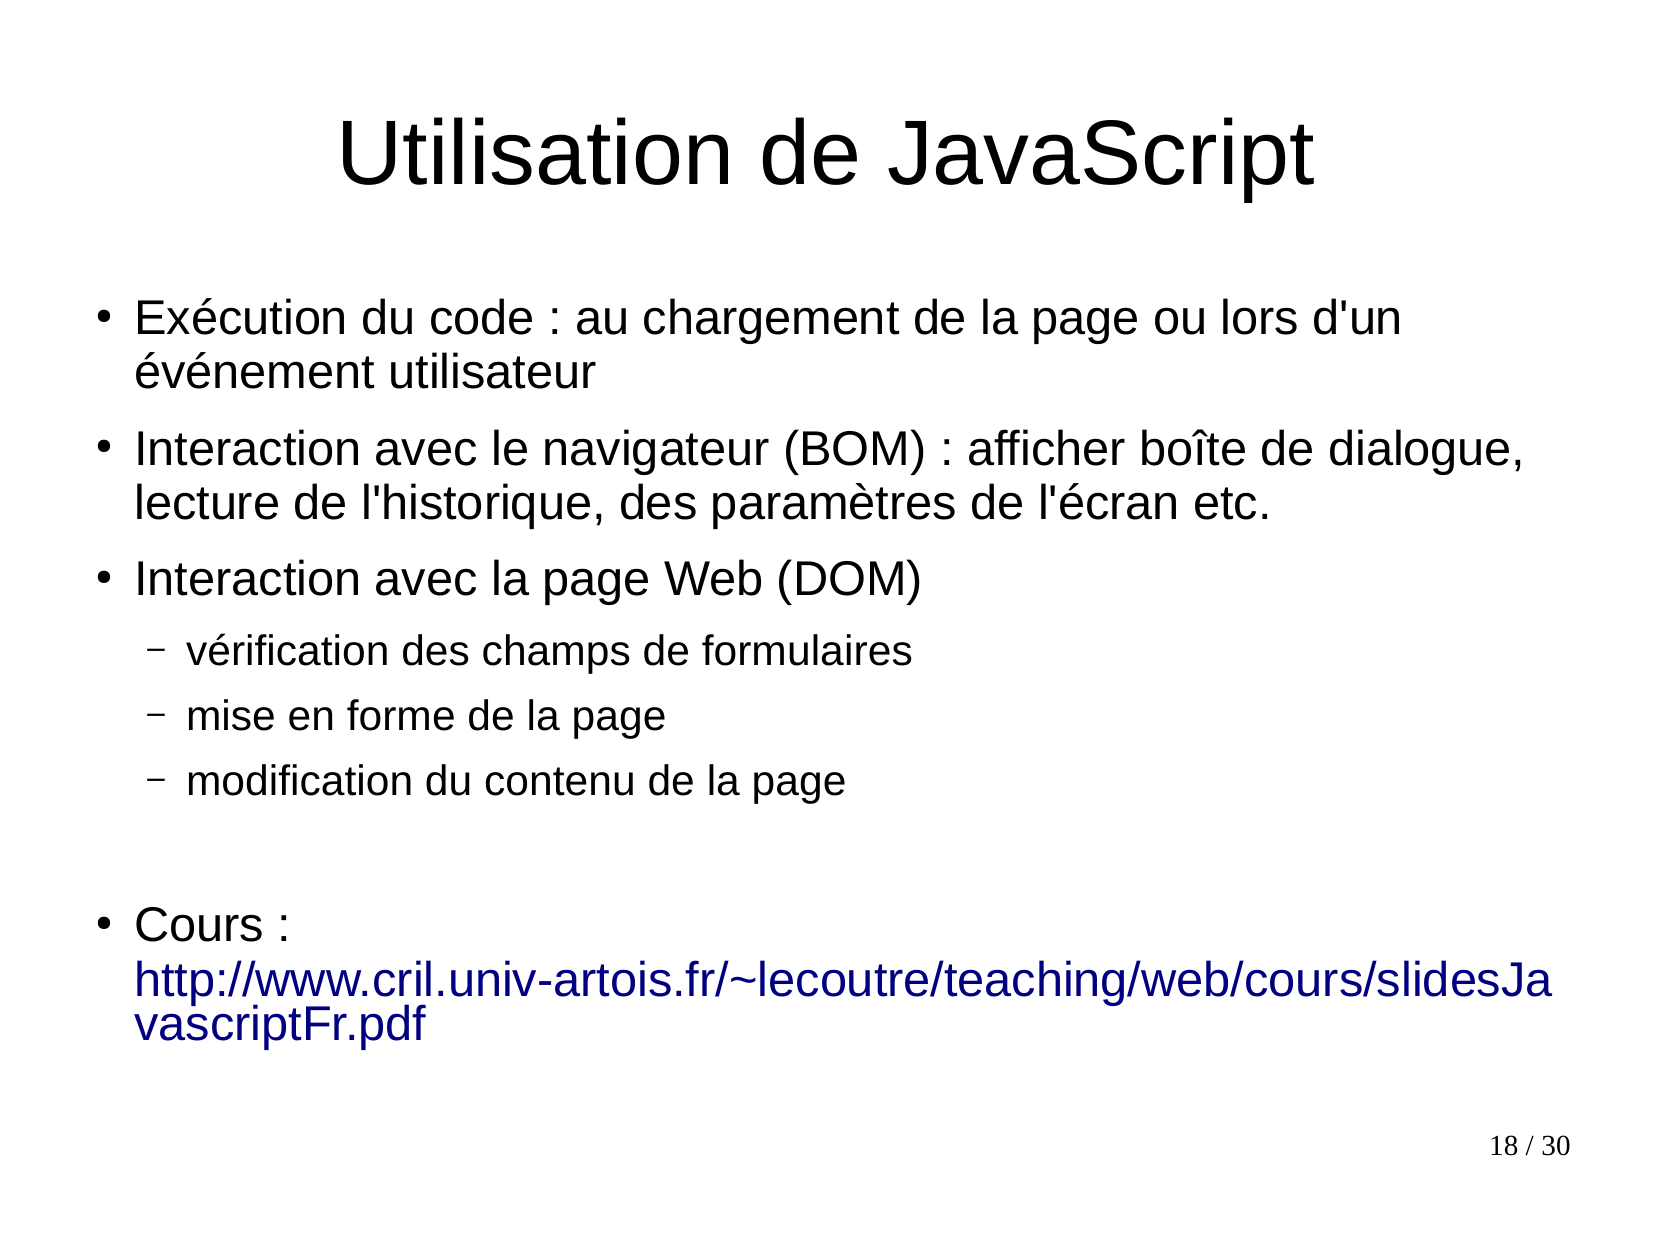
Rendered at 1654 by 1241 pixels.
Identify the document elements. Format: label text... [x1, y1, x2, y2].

title Utilisation de JavaScript [82, 49, 1571, 257]
list Exécution du code : au chargement de la page ou lors d'un événement utilisateur Interaction avec le navigateur (BOM) : afficher boîte de dialogue, lecture de l'historique, des paramètres de l'écran etc. Interaction avec la page Web (DOM) vérification des champs de formulaires mise en forme de la page modification du contenu de la page Cours :http://www.cril.univ-artois.fr/~lecoutre/teaching/web/cours/slidesJavascriptFr.pdf [82, 290, 1571, 1010]
